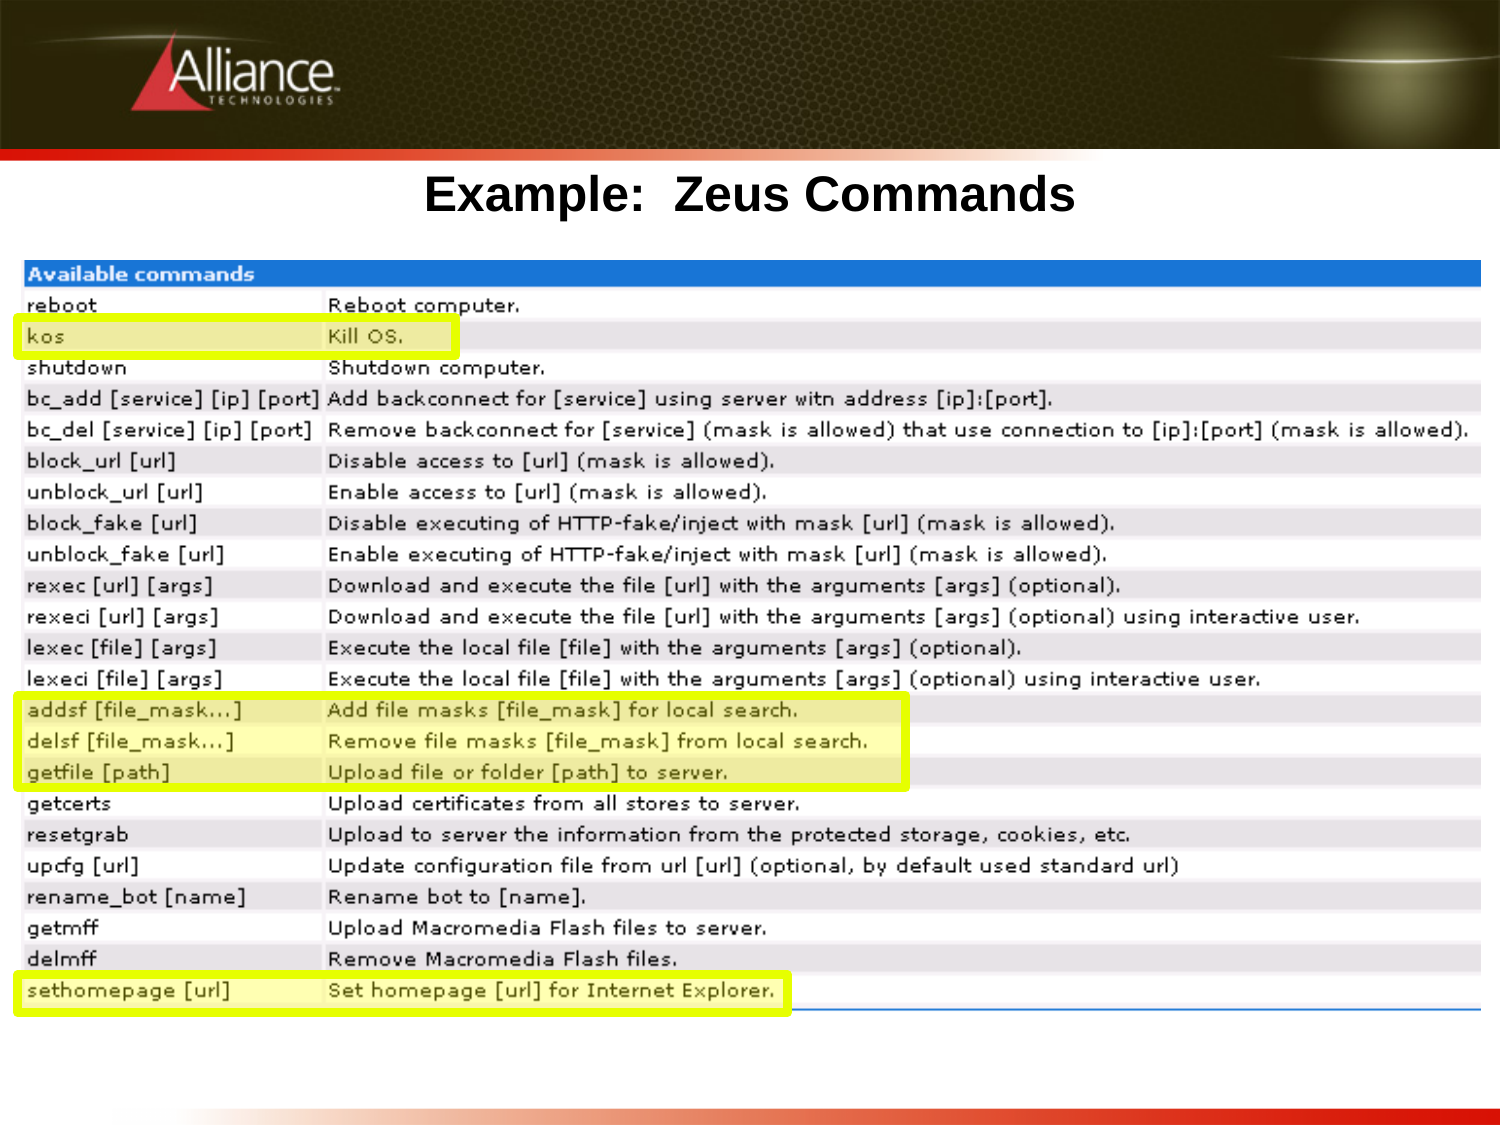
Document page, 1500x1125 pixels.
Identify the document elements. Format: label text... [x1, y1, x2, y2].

picture [21, 260, 1481, 1013]
picture [114, 1109, 1500, 1125]
text_box [17, 695, 906, 788]
text_box [17, 974, 788, 1013]
text_box Example: Zeus Commands [0, 163, 1500, 225]
text_box [17, 317, 456, 356]
picture [0, 0, 1500, 161]
